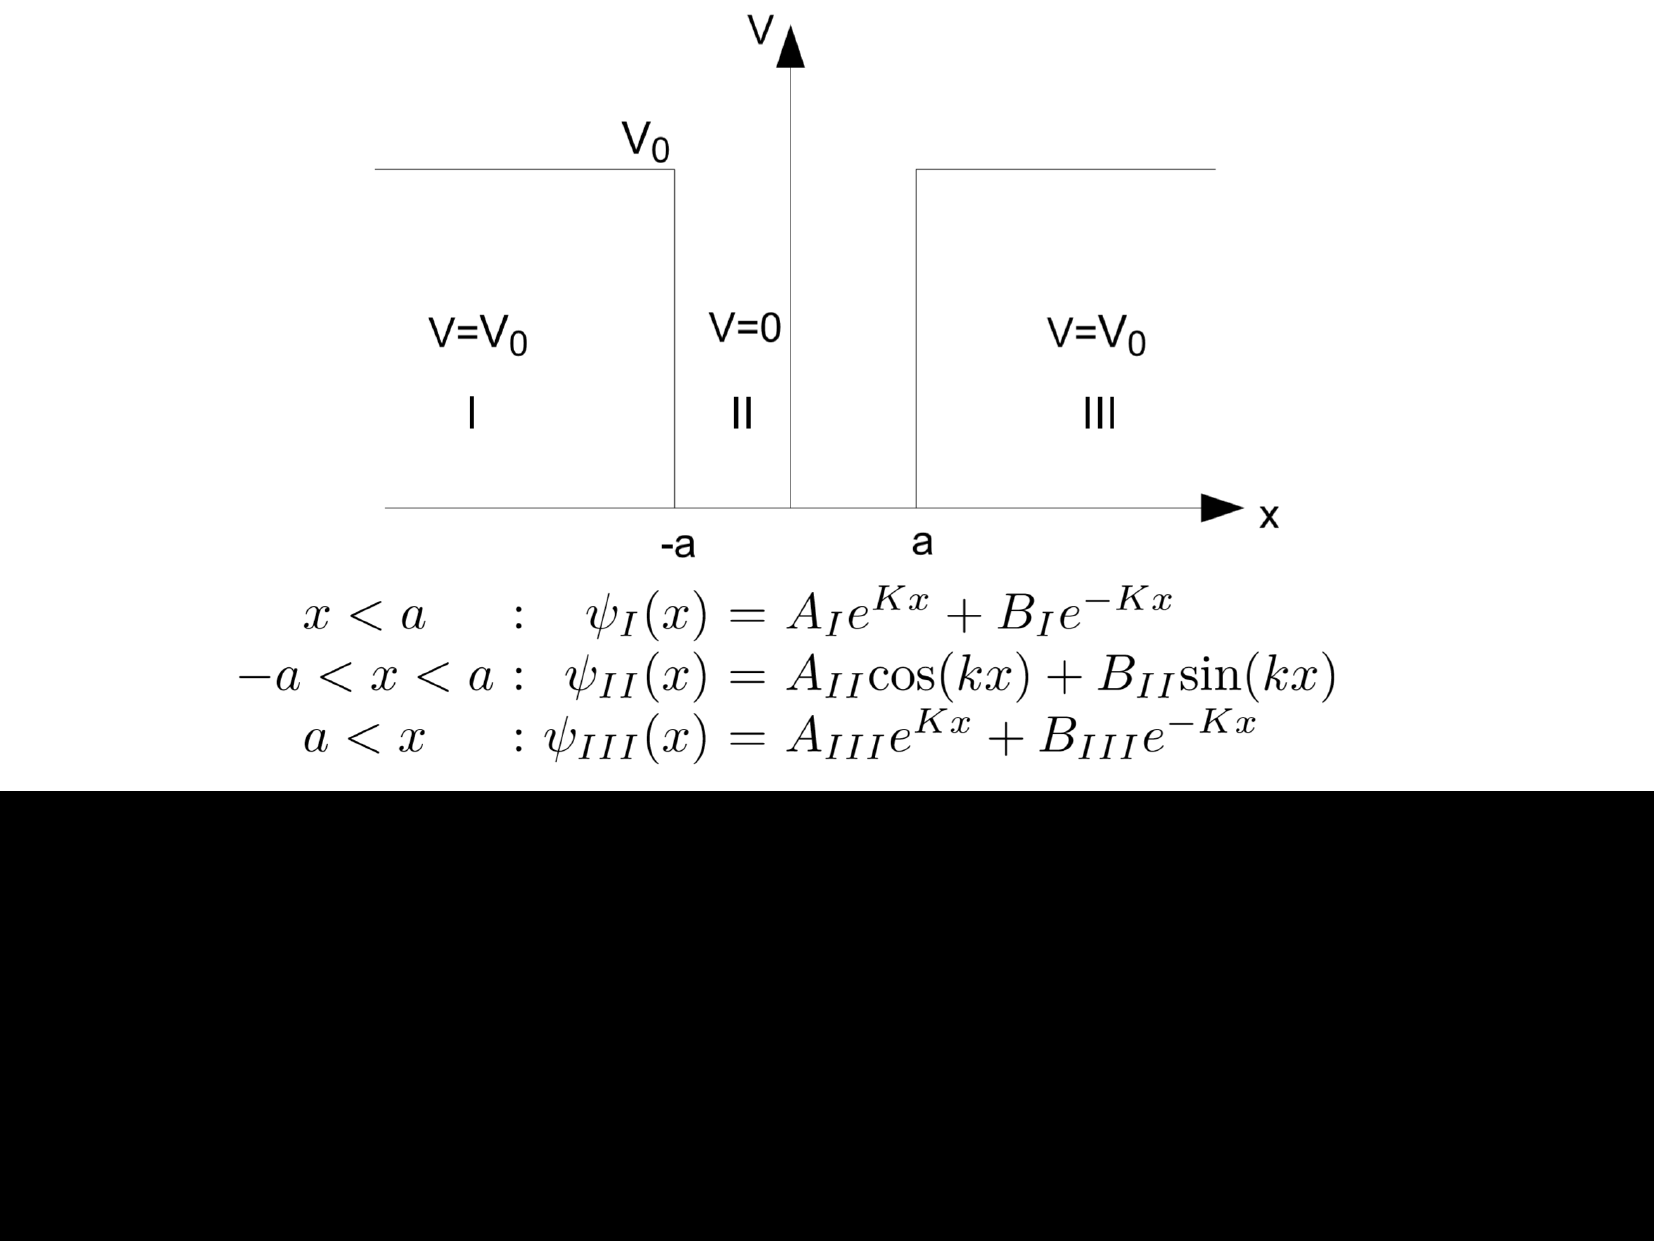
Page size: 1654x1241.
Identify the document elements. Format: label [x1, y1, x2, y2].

text_box [0, 791, 1654, 1241]
picture [229, 2, 1359, 788]
